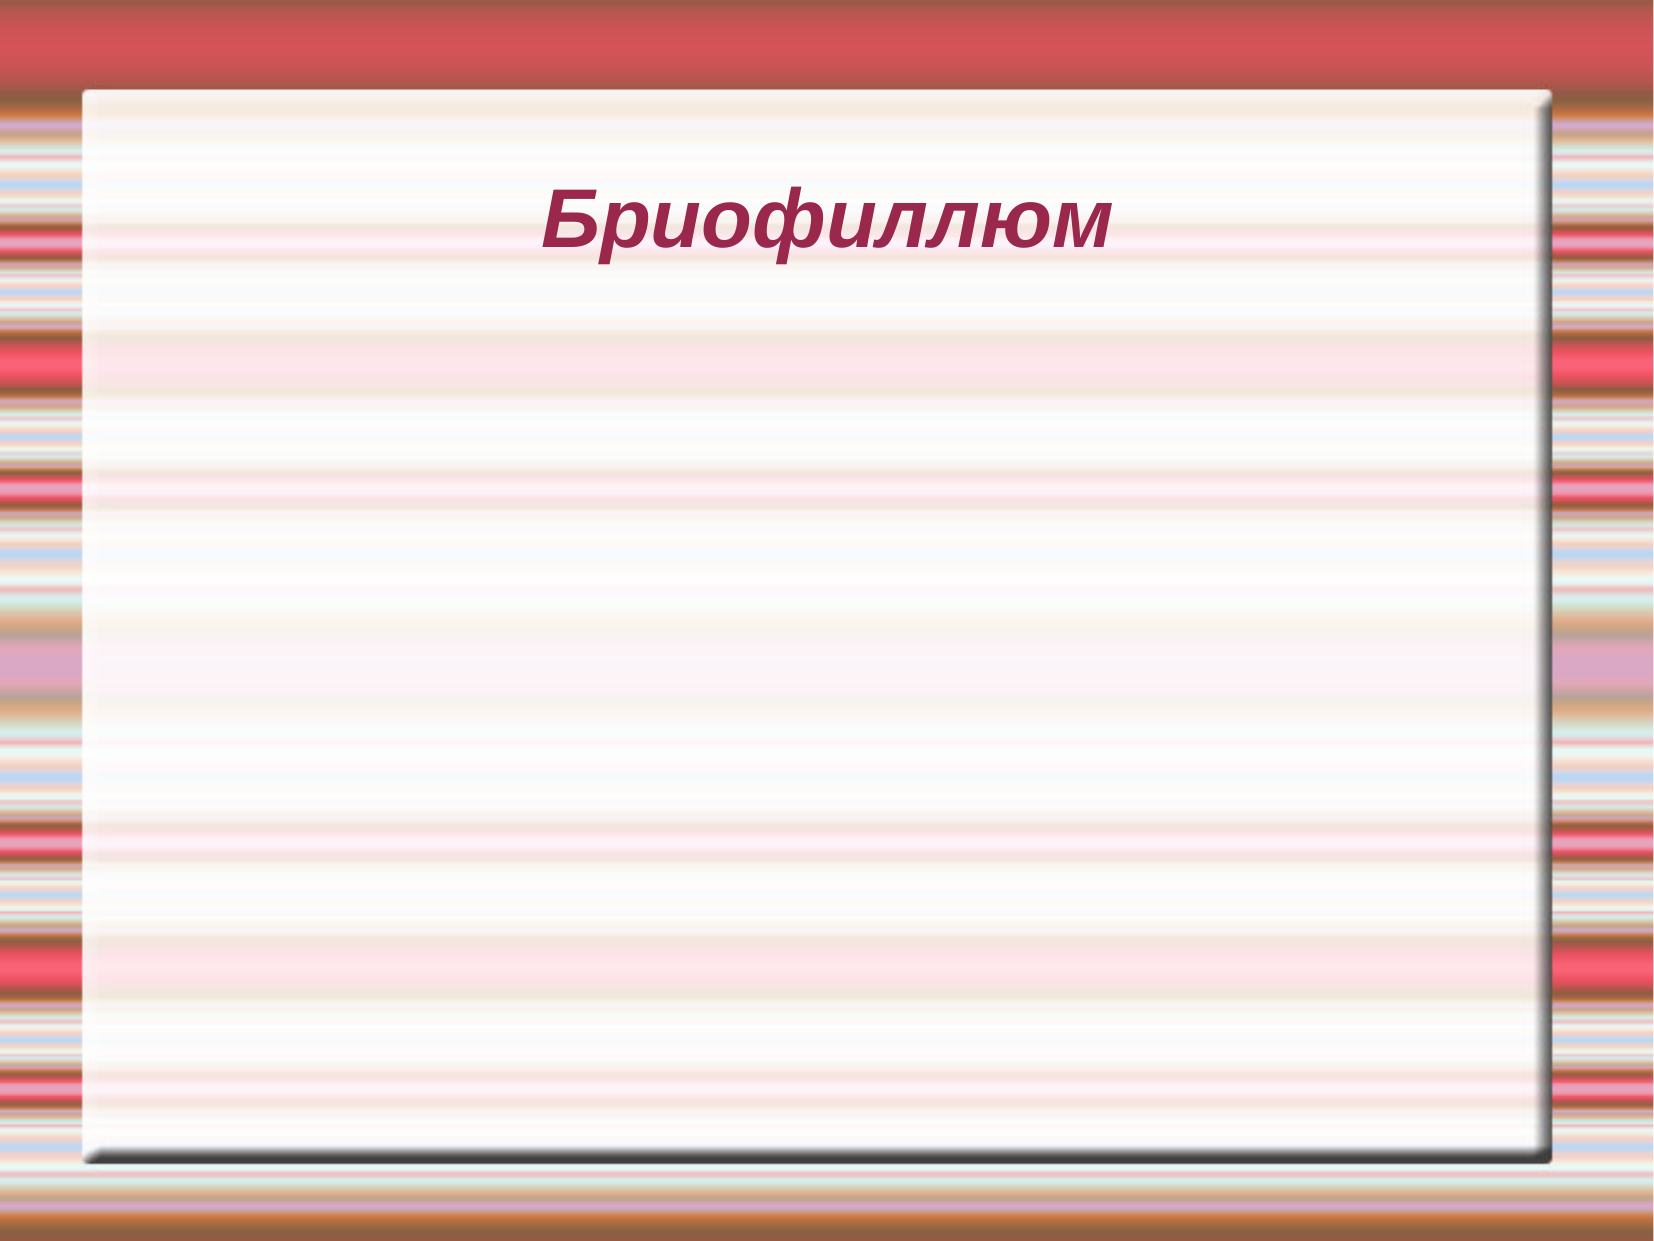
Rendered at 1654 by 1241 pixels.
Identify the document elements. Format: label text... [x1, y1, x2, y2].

picture [0, 0, 1654, 1241]
chart [134, 350, 1516, 1132]
title Бриофиллюм [121, 122, 1534, 315]
